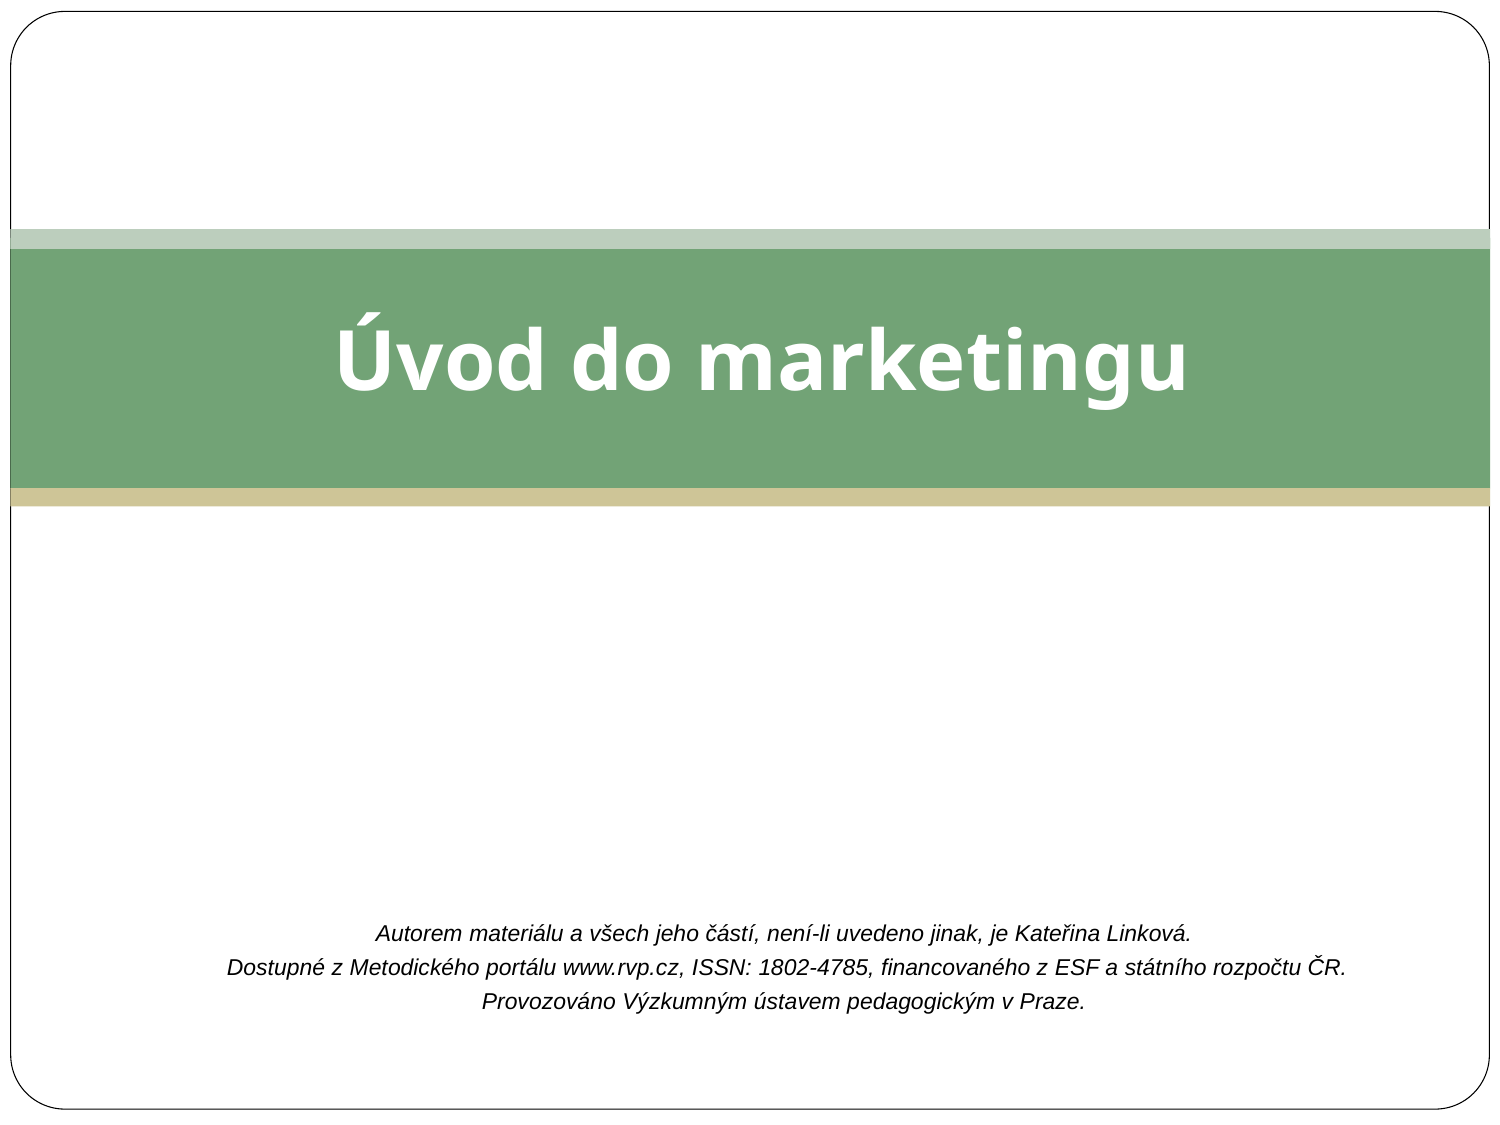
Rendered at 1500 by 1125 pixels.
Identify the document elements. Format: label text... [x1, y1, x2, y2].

list Autorem materiálu a všech jeho částí, není-li uvedeno jinak, je Kateřina Linková. Dostupné z Metodického portálu www.rvp.cz, ISSN: 1802-4785, financovaného z ESF a státního rozpočtu ČR. Provozováno Výzkumným ústavem pedagogickým v Praze. [150, 916, 1426, 1059]
title Úvod do marketingu [135, 267, 1411, 455]
